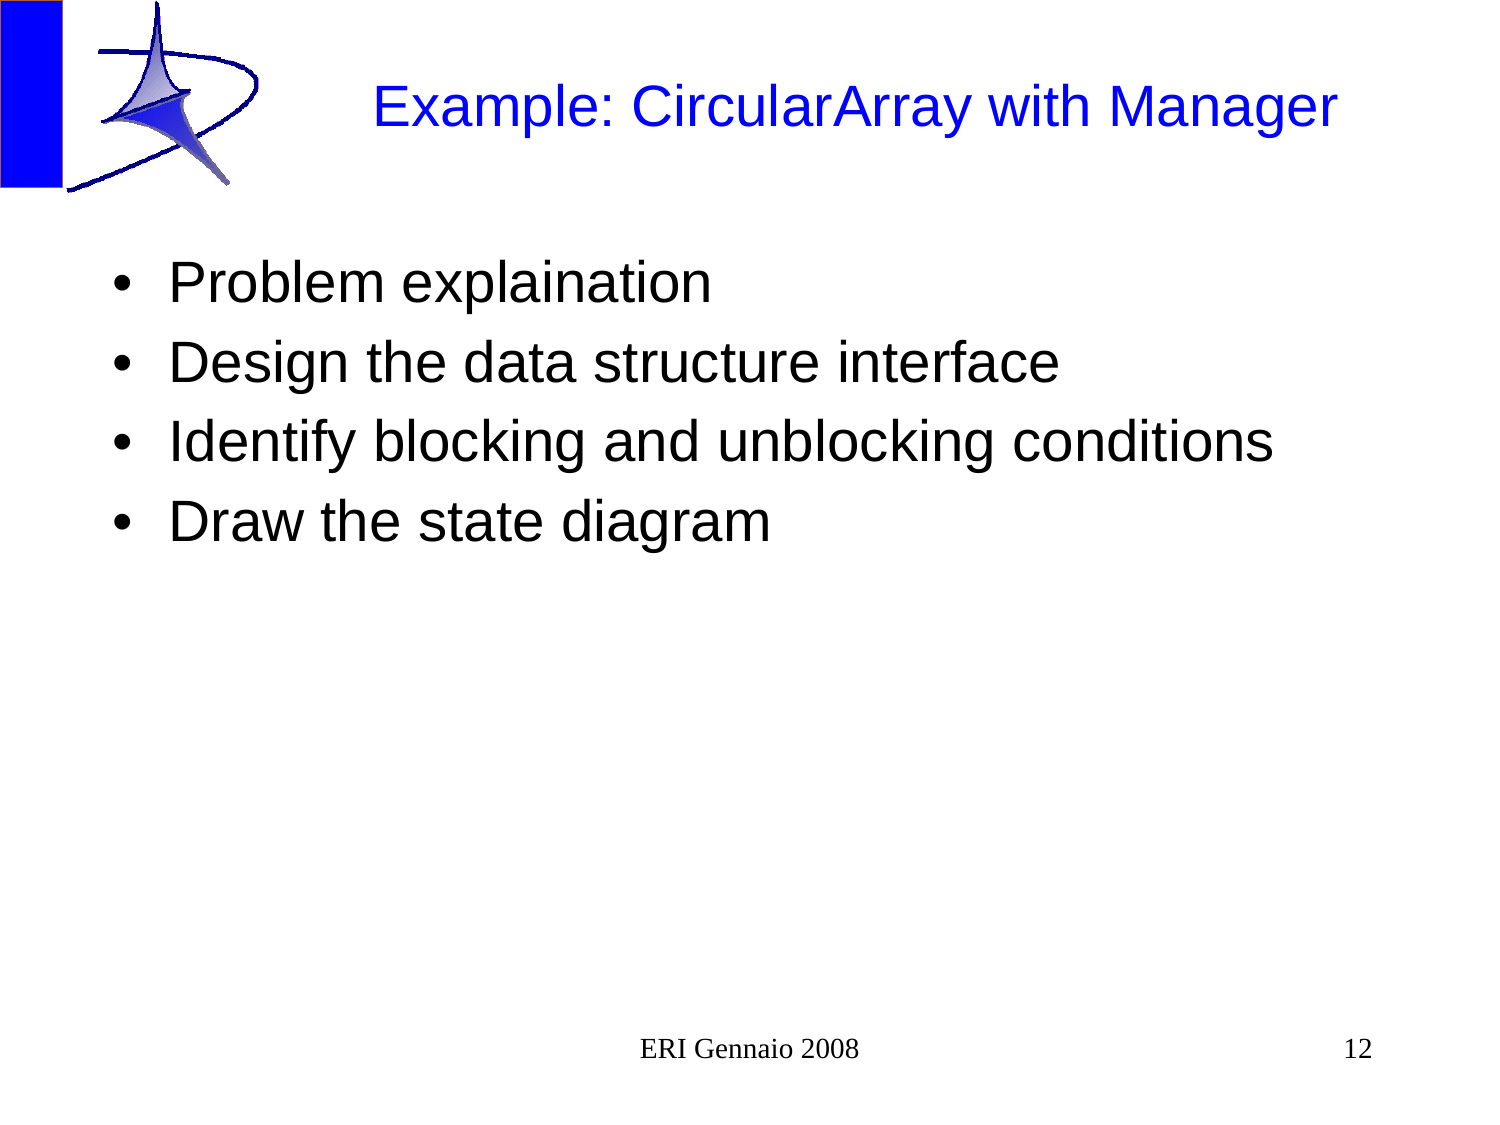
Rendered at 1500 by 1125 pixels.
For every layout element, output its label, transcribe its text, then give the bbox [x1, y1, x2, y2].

title Example: CircularArray with Manager [262, 24, 1450, 188]
list Problem explaination Design the data structure interface Identify blocking and unblocking conditions Draw the state diagram [112, 249, 1450, 993]
picture [62, 0, 263, 197]
